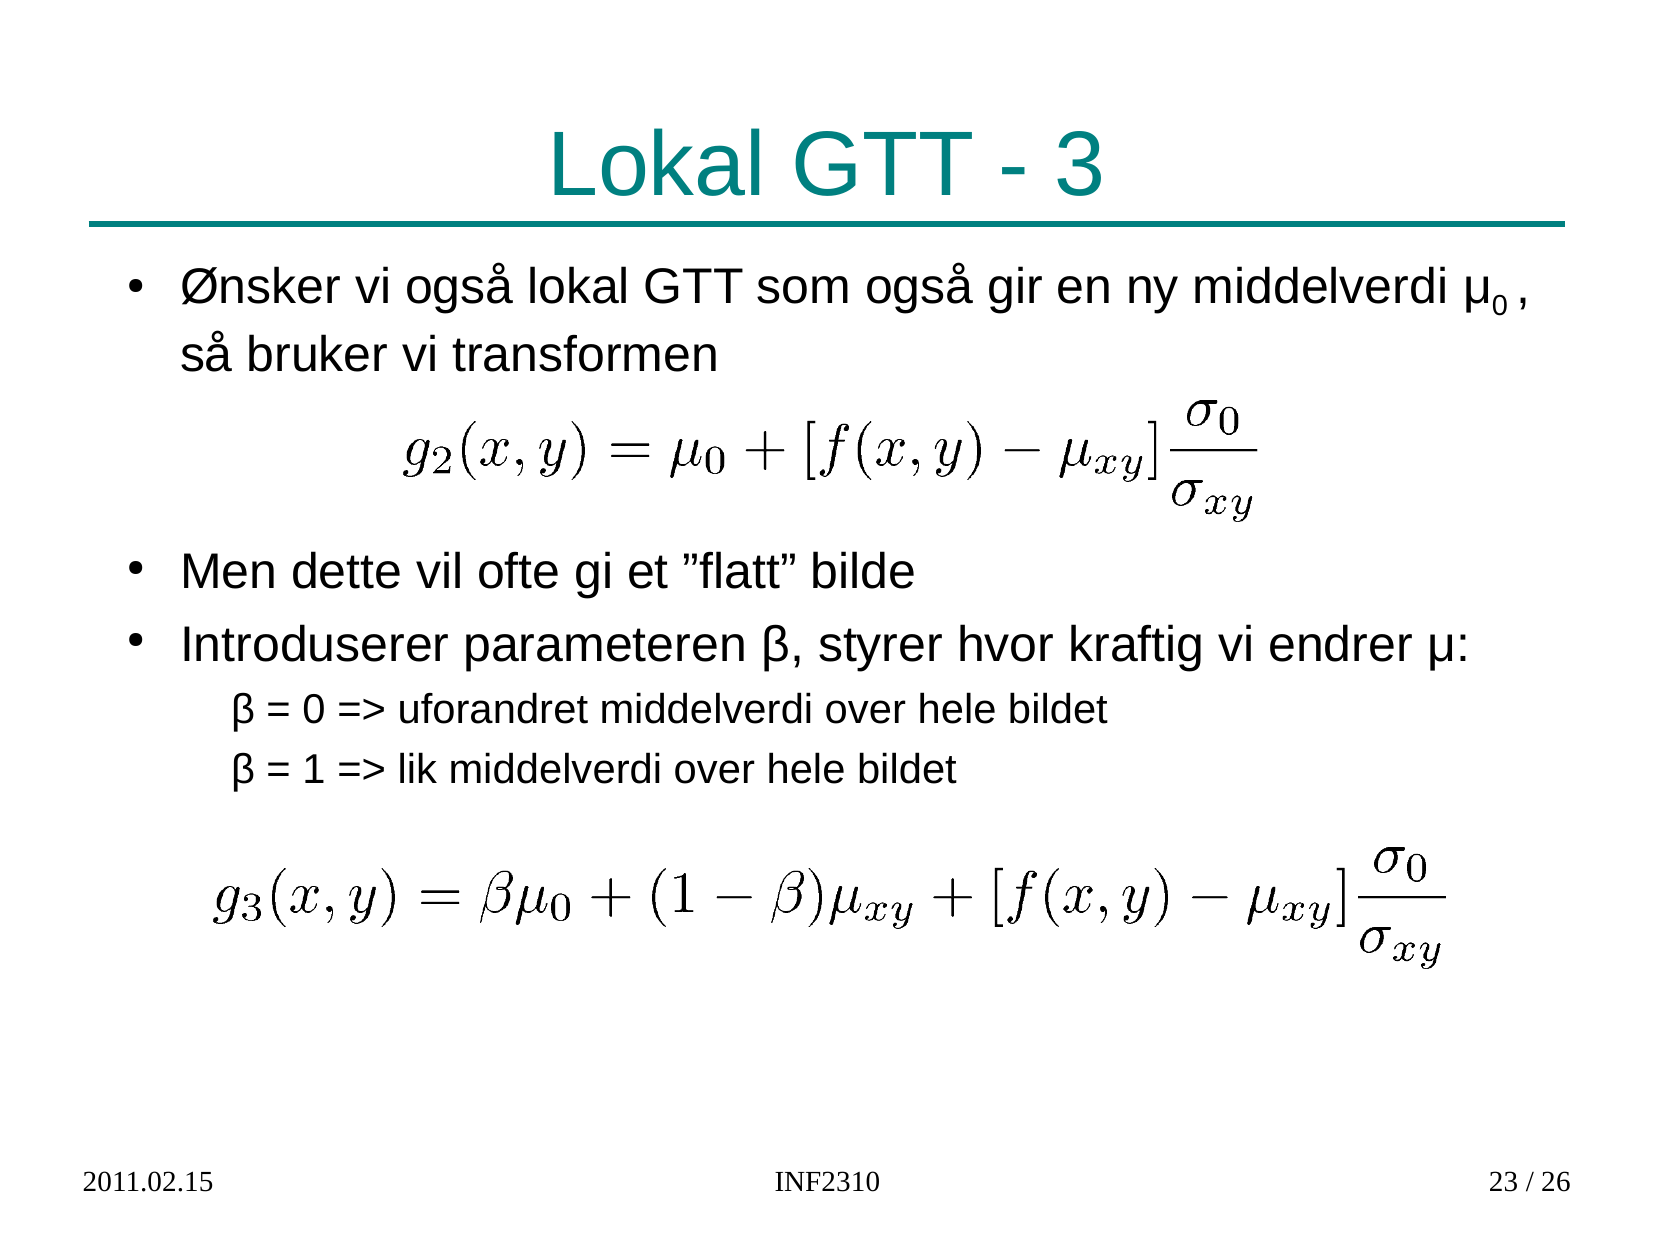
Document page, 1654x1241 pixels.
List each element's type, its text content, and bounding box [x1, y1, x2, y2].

list Ønsker vi også lokal GTT som også gir en ny middelverdi μ0 , så bruker vi transformen Men dette vil ofte gi et ”flatt” bilde Introduserer parameteren β, styrer hvor kraftig vi endrer μ: β = 0 => uforandret middelverdi over hele bildet β = 1 => lik middelverdi over hele bildet [94, 245, 1576, 1144]
picture [392, 397, 1262, 526]
title Lokal GTT - 3 [123, 68, 1530, 245]
picture [202, 844, 1451, 973]
